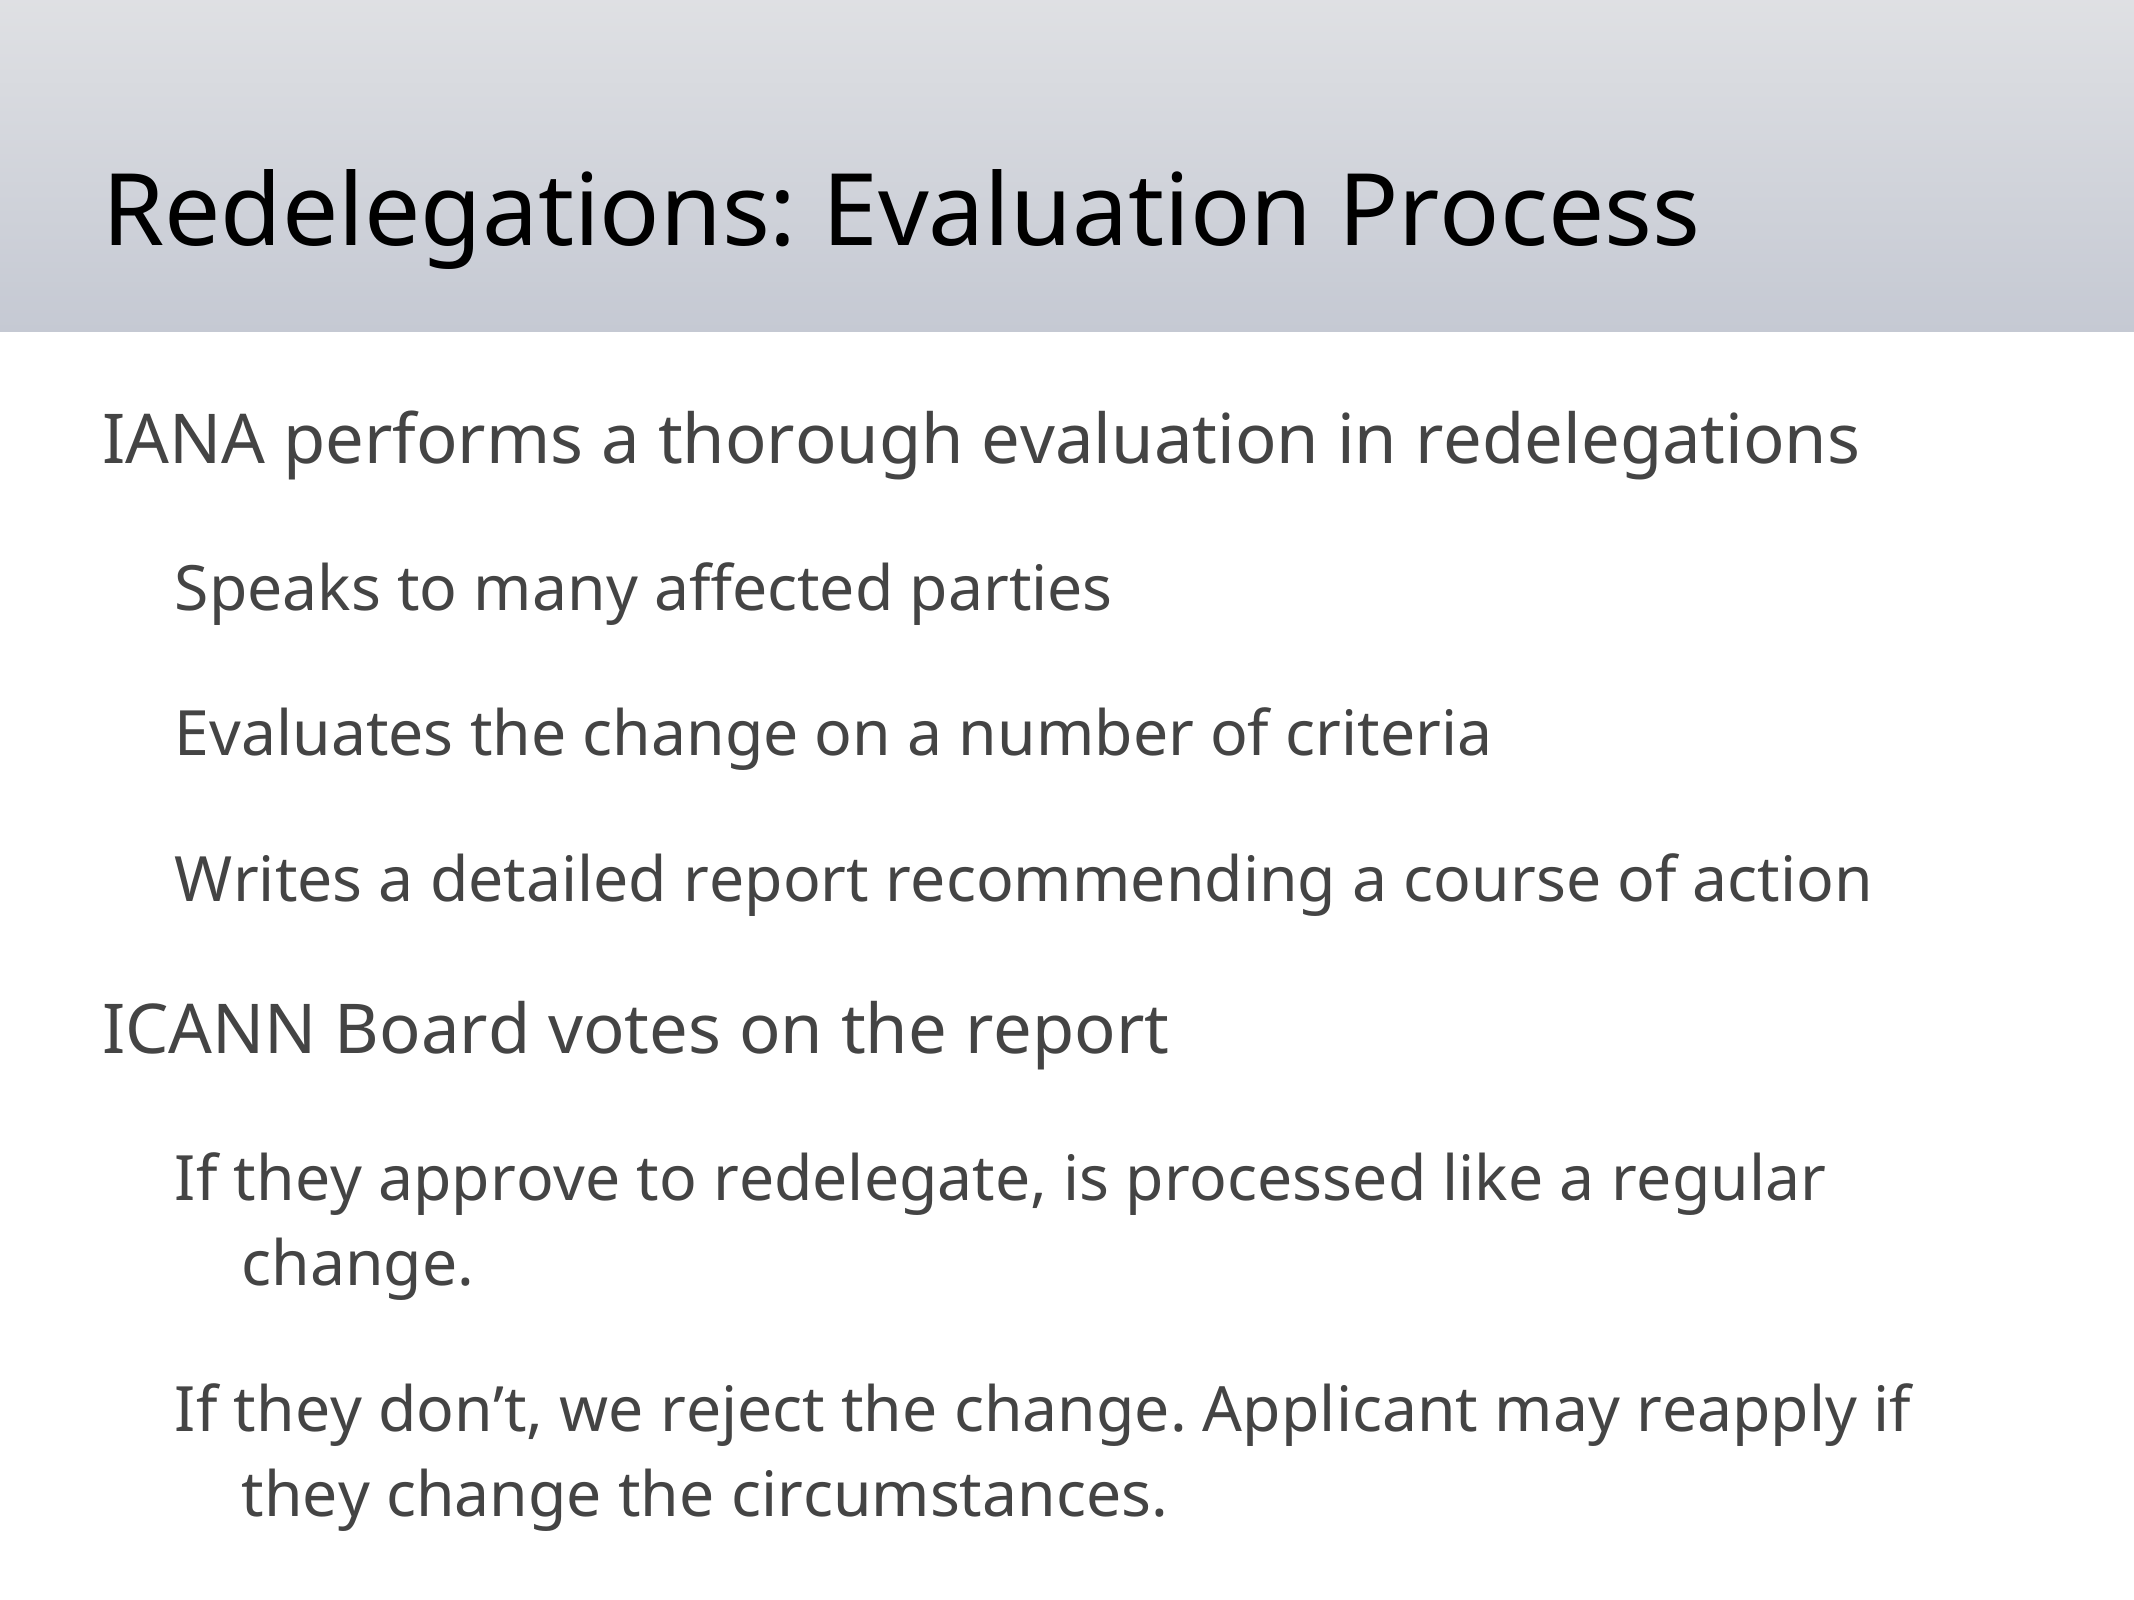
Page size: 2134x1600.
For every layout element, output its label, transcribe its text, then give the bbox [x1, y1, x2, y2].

text_box [0, 0, 2134, 332]
list IANA performs a thorough evaluation in redelegations Speaks to many affected parties Evaluates the change on a number of criteria Writes a detailed report recommending a course of action ICANN Board votes on the report If they approve to redelegate, is processed like a regular change. If they don’t, we reject the change. Applicant may reapply if they change the circumstances. [93, 381, 2040, 1459]
title Redelegations: Evaluation Process [93, 54, 2040, 284]
